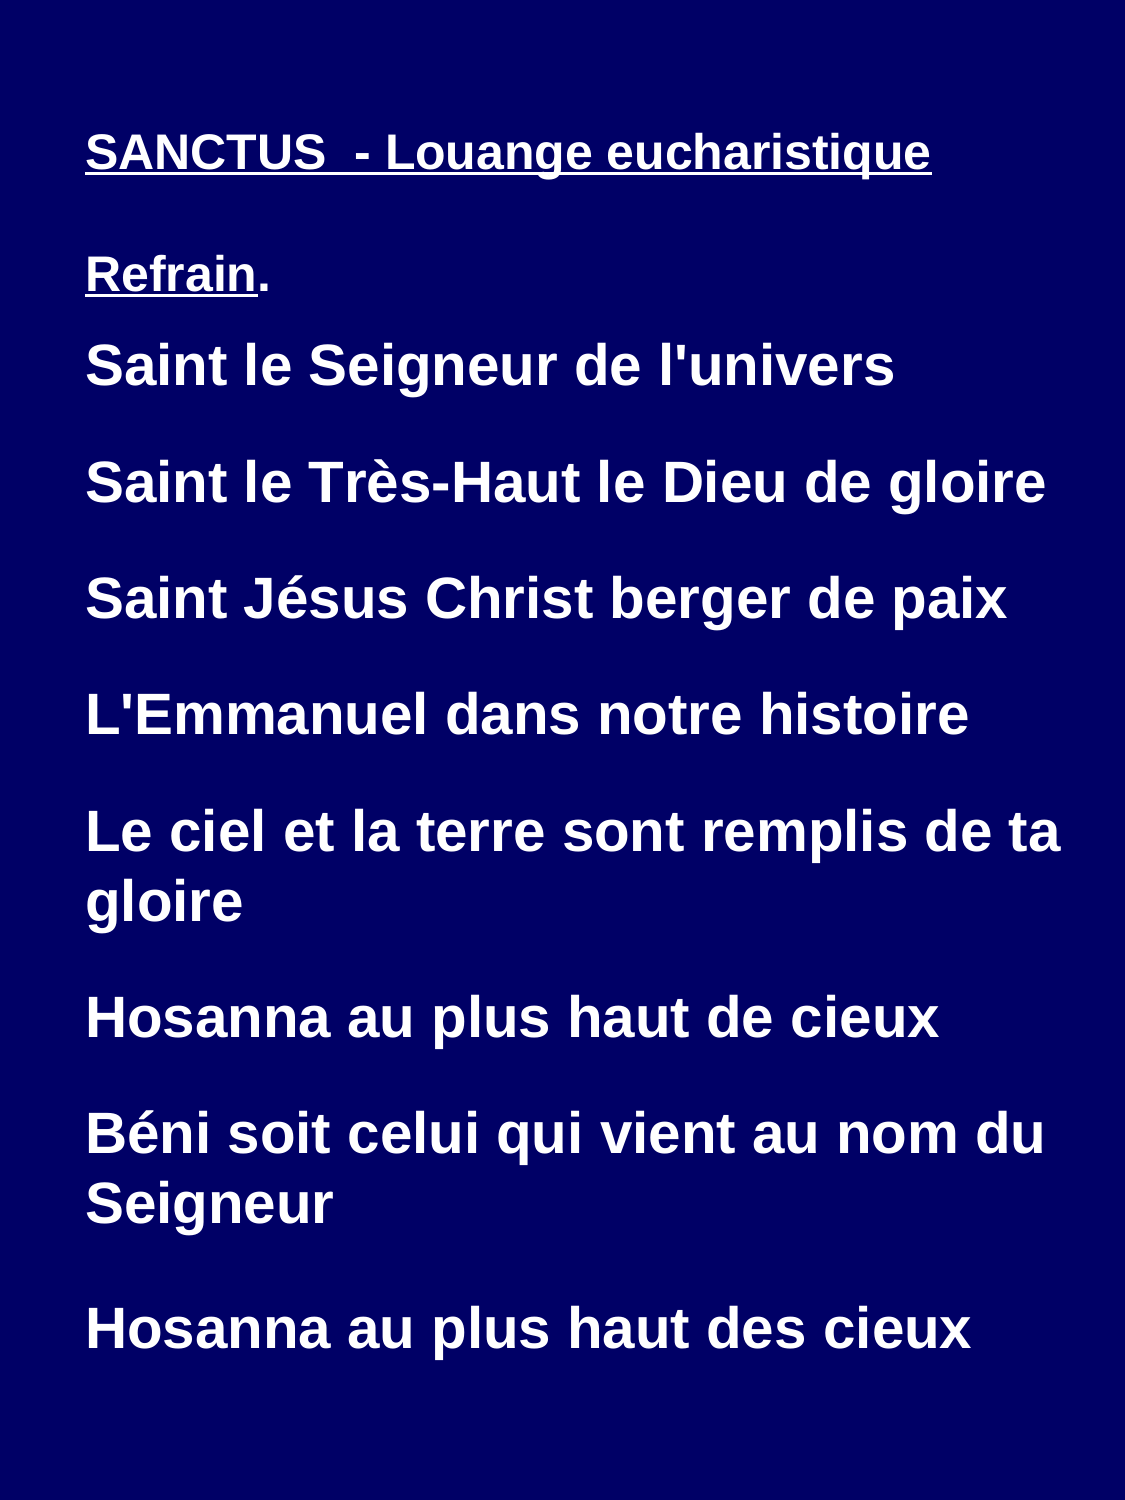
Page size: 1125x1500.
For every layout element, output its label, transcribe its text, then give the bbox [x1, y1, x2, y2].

text_box SANCTUS - Louange eucharistique Refrain. Saint le Seigneur de l'univers Saint le Très-Haut le Dieu de gloire Saint Jésus Christ berger de paix L'Emmanuel dans notre histoire Le ciel et la terre sont remplis de ta gloire Hosanna au plus haut de cieux Béni soit celui qui vient au nom du Seigneur Hosanna au plus haut des cieux [70, 111, 1099, 1370]
